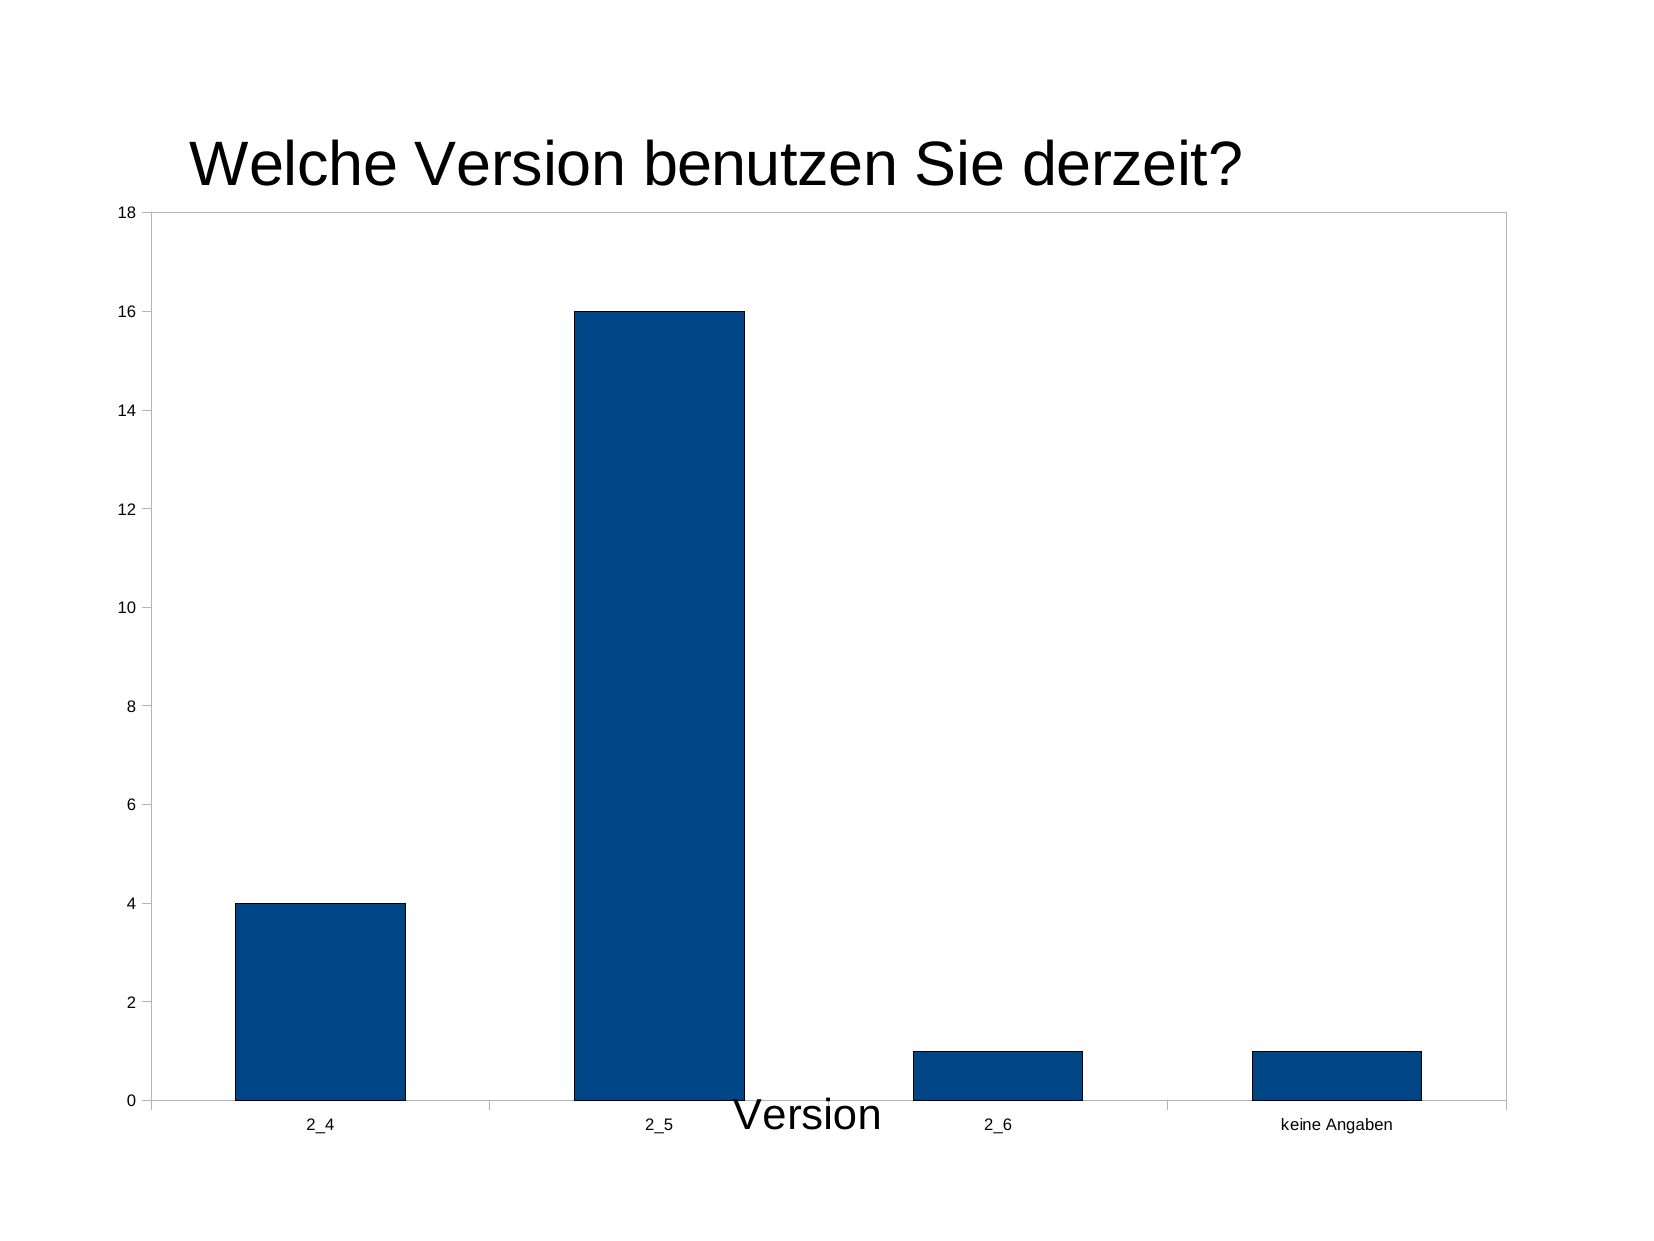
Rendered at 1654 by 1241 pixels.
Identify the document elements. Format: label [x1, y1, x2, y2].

chart [88, 88, 1536, 1152]
